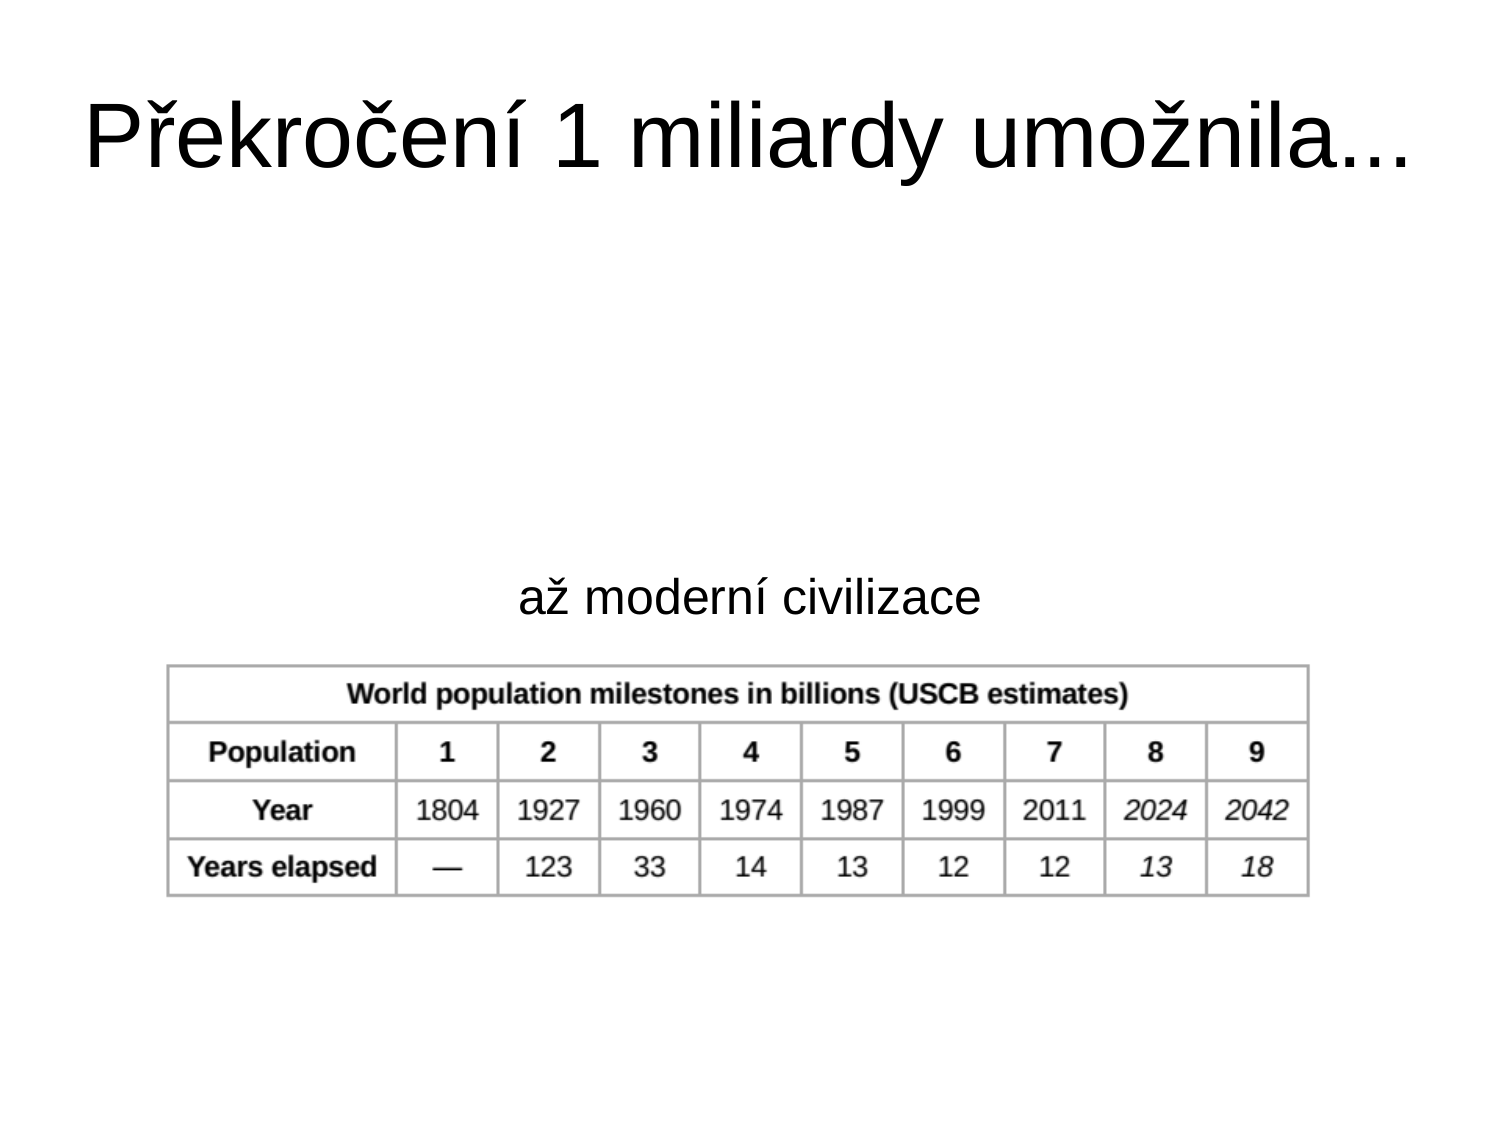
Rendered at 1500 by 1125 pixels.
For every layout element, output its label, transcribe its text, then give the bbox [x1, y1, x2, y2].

title Překročení 1 miliardy umožnila... [75, 54, 1425, 224]
picture [162, 663, 1321, 902]
subtitle až moderní civilizace [75, 279, 1425, 988]
